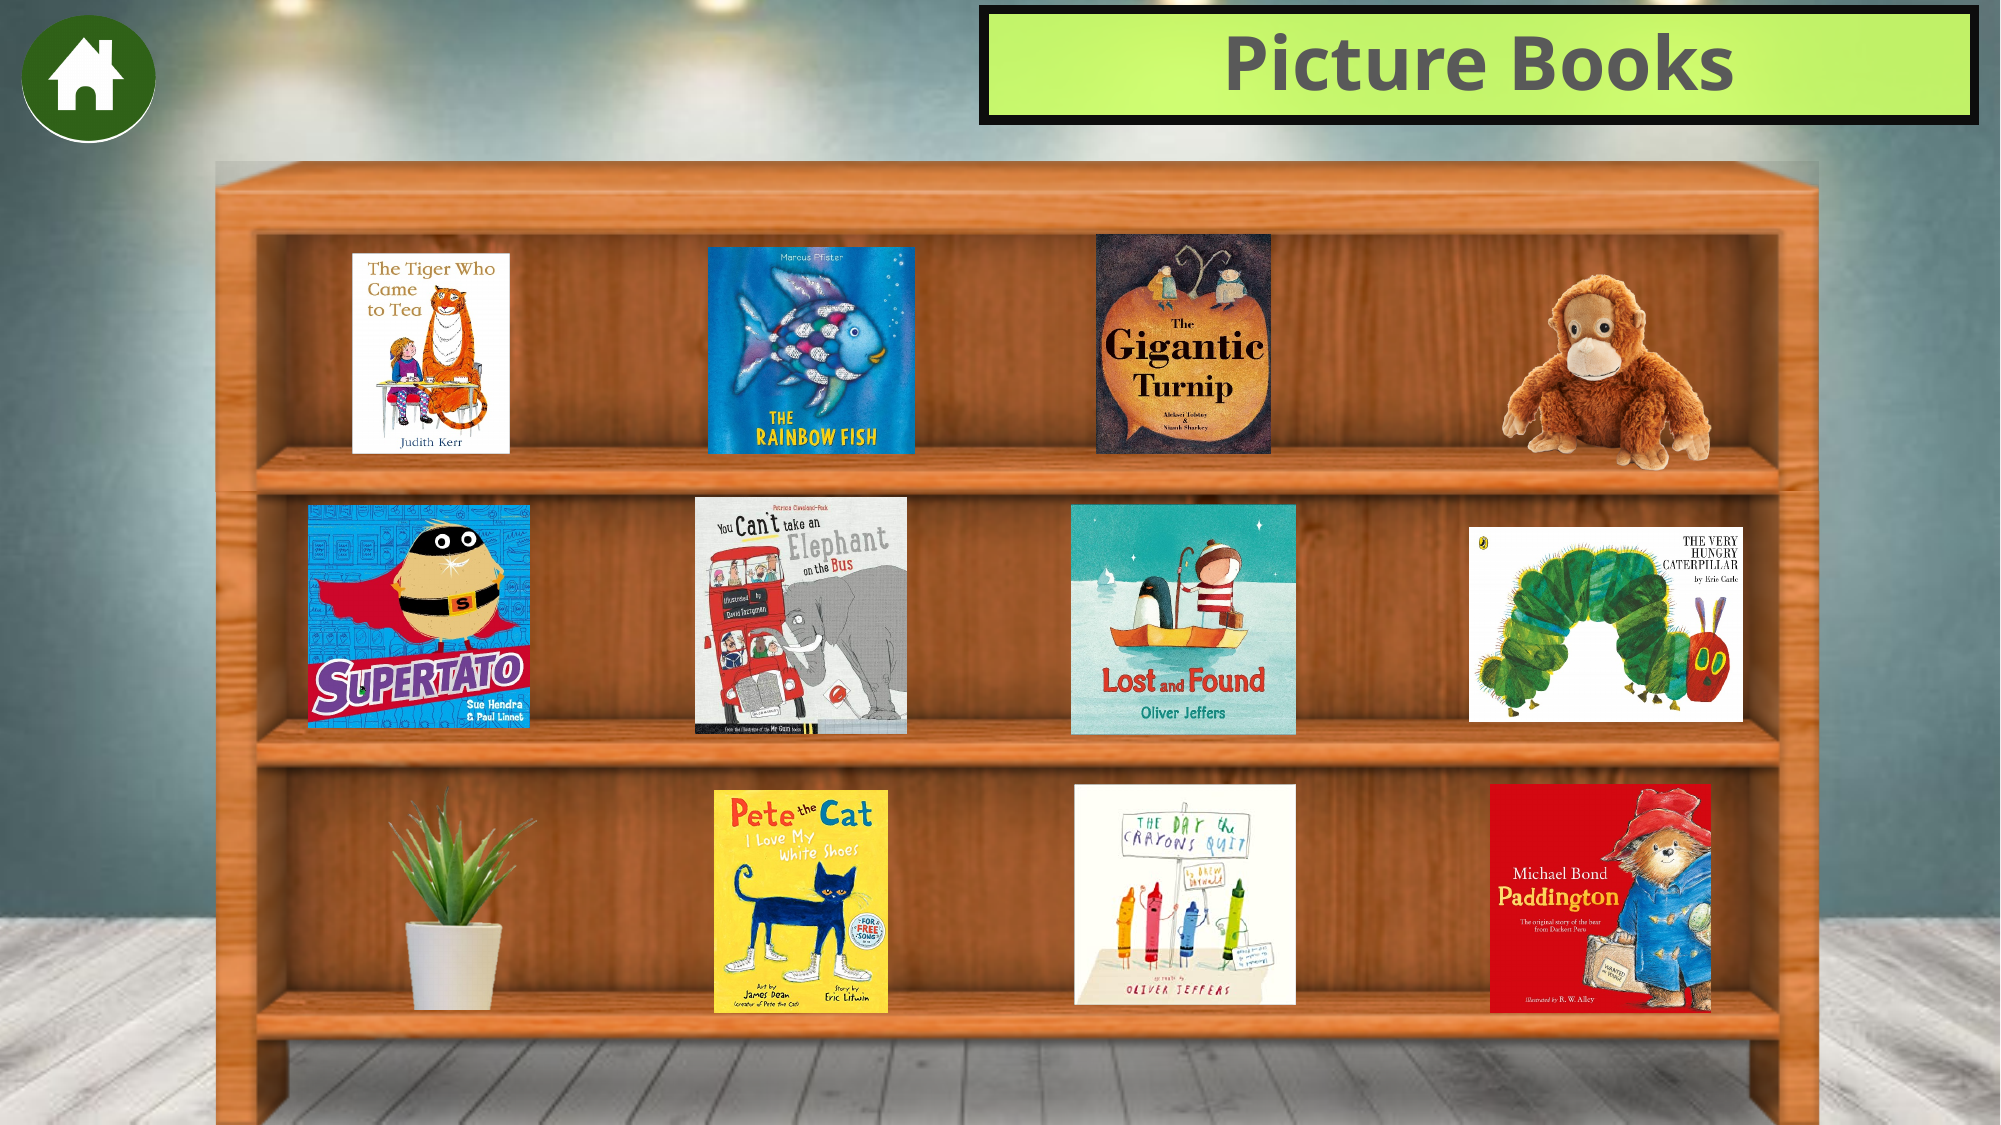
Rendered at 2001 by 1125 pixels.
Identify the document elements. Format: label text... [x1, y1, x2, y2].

picture [14, 9, 163, 149]
text_box Picture Books [984, 9, 1975, 120]
picture [215, 161, 1820, 1125]
